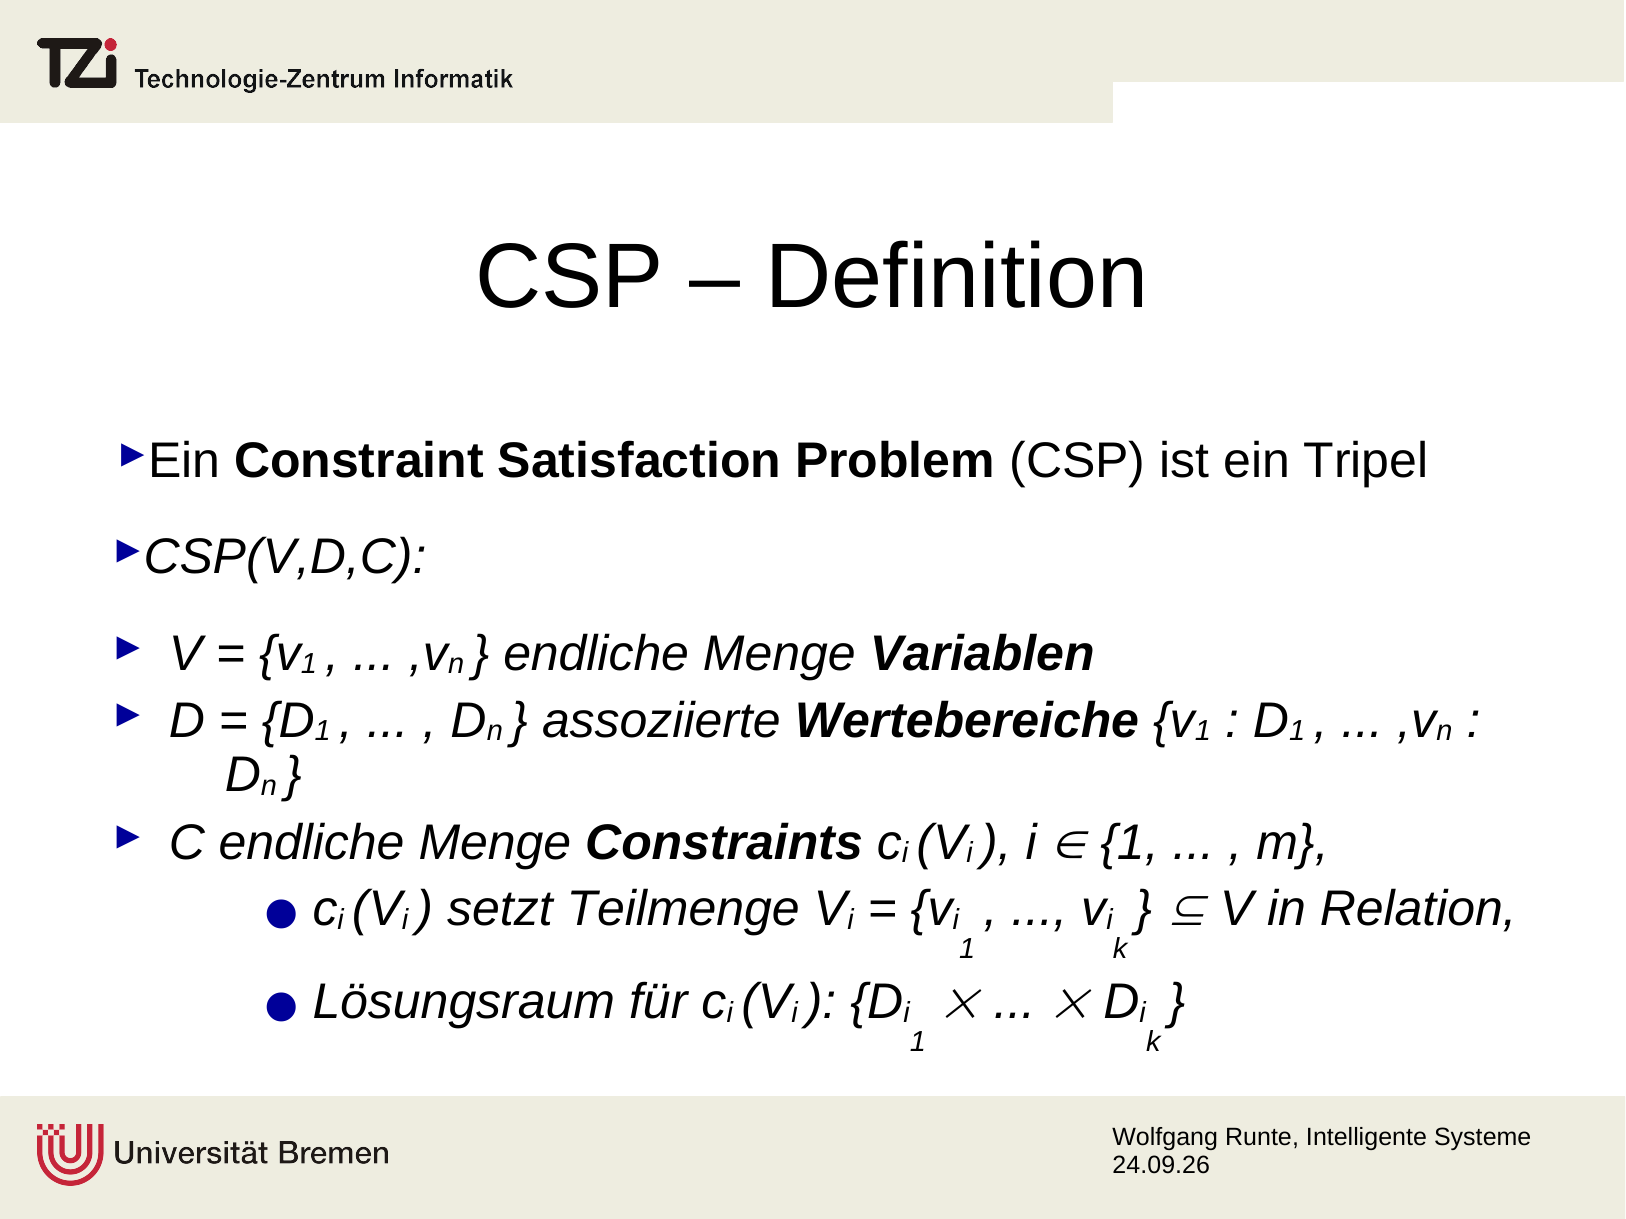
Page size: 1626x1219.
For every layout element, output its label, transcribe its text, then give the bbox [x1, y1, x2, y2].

title CSP – Definition [112, 162, 1513, 393]
picture [37, 1124, 388, 1186]
list Ein Constraint Satisfaction Problem (CSP) ist ein Tripel CSP(V,D,C): V = {v1 , ... ,vn } endliche Menge Variablen D = {D1 , ... , Dn } assoziierte Wertebereiche {v1 : D1 , ... ,vn : Dn } C endliche Menge Constraints ci (Vi ), i  {1, ... , m}, ci (Vi ) setzt Teilmenge Vi = {vi1 , ..., vik }  V in Relation, Lösungsraum für ci (Vi ): {Di1  ...  Dik } [112, 433, 1527, 1070]
picture [37, 38, 513, 93]
